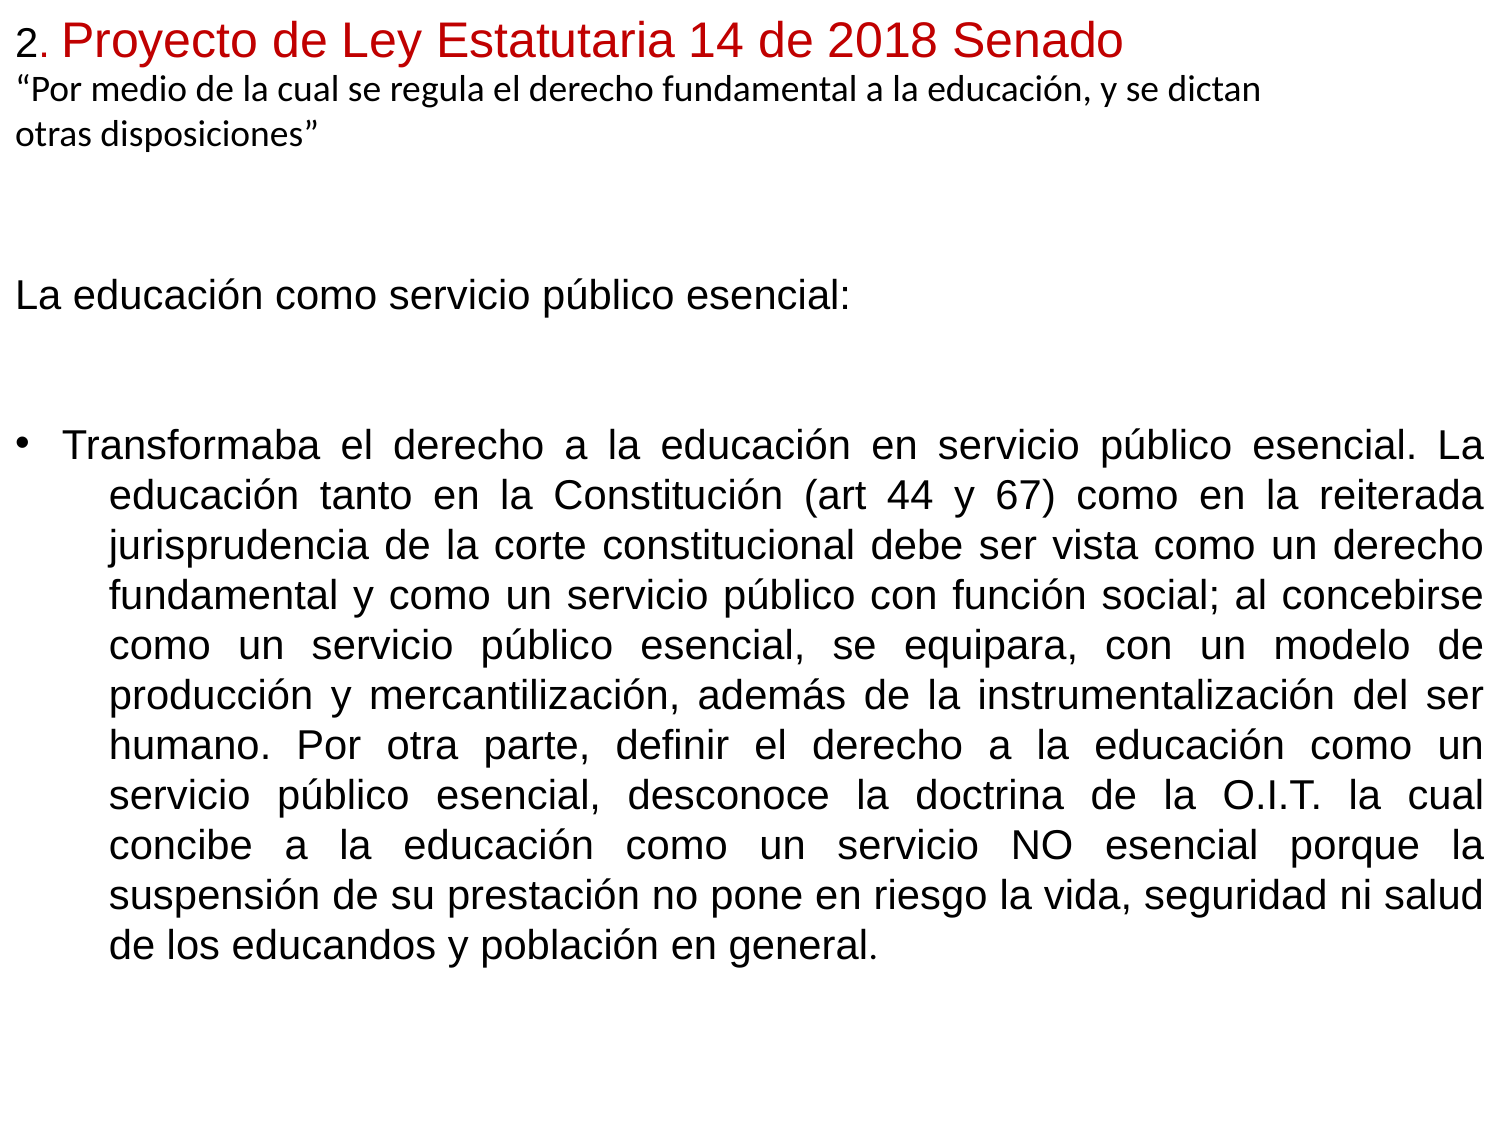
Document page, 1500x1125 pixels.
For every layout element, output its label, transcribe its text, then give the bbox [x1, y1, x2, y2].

text_box 2. Proyecto de Ley Estatutaria 14 de 2018 Senado La educación como servicio público esencial: Transformaba el derecho a la educación en servicio público esencial. La educación tanto en la Constitución (art 44 y 67) como en la reiterada jurisprudencia de la corte constitucional debe ser vista como un derecho fundamental y como un servicio público con función social; al concebirse como un servicio público esencial, se equipara, con un modelo de producción y mercantilización, además de la instrumentalización del ser humano. Por otra parte, definir el derecho a la educación como un servicio público esencial, desconoce la doctrina de la O.I.T. la cual concibe a la educación como un servicio NO esencial porque la suspensión de su prestación no pone en riesgo la vida, seguridad ni salud de los educandos y población en general. [0, 0, 1500, 1110]
text_box “Por medio de la cual se regula el derecho fundamental a la educación, y se dictan otras disposiciones” [0, 56, 1347, 161]
